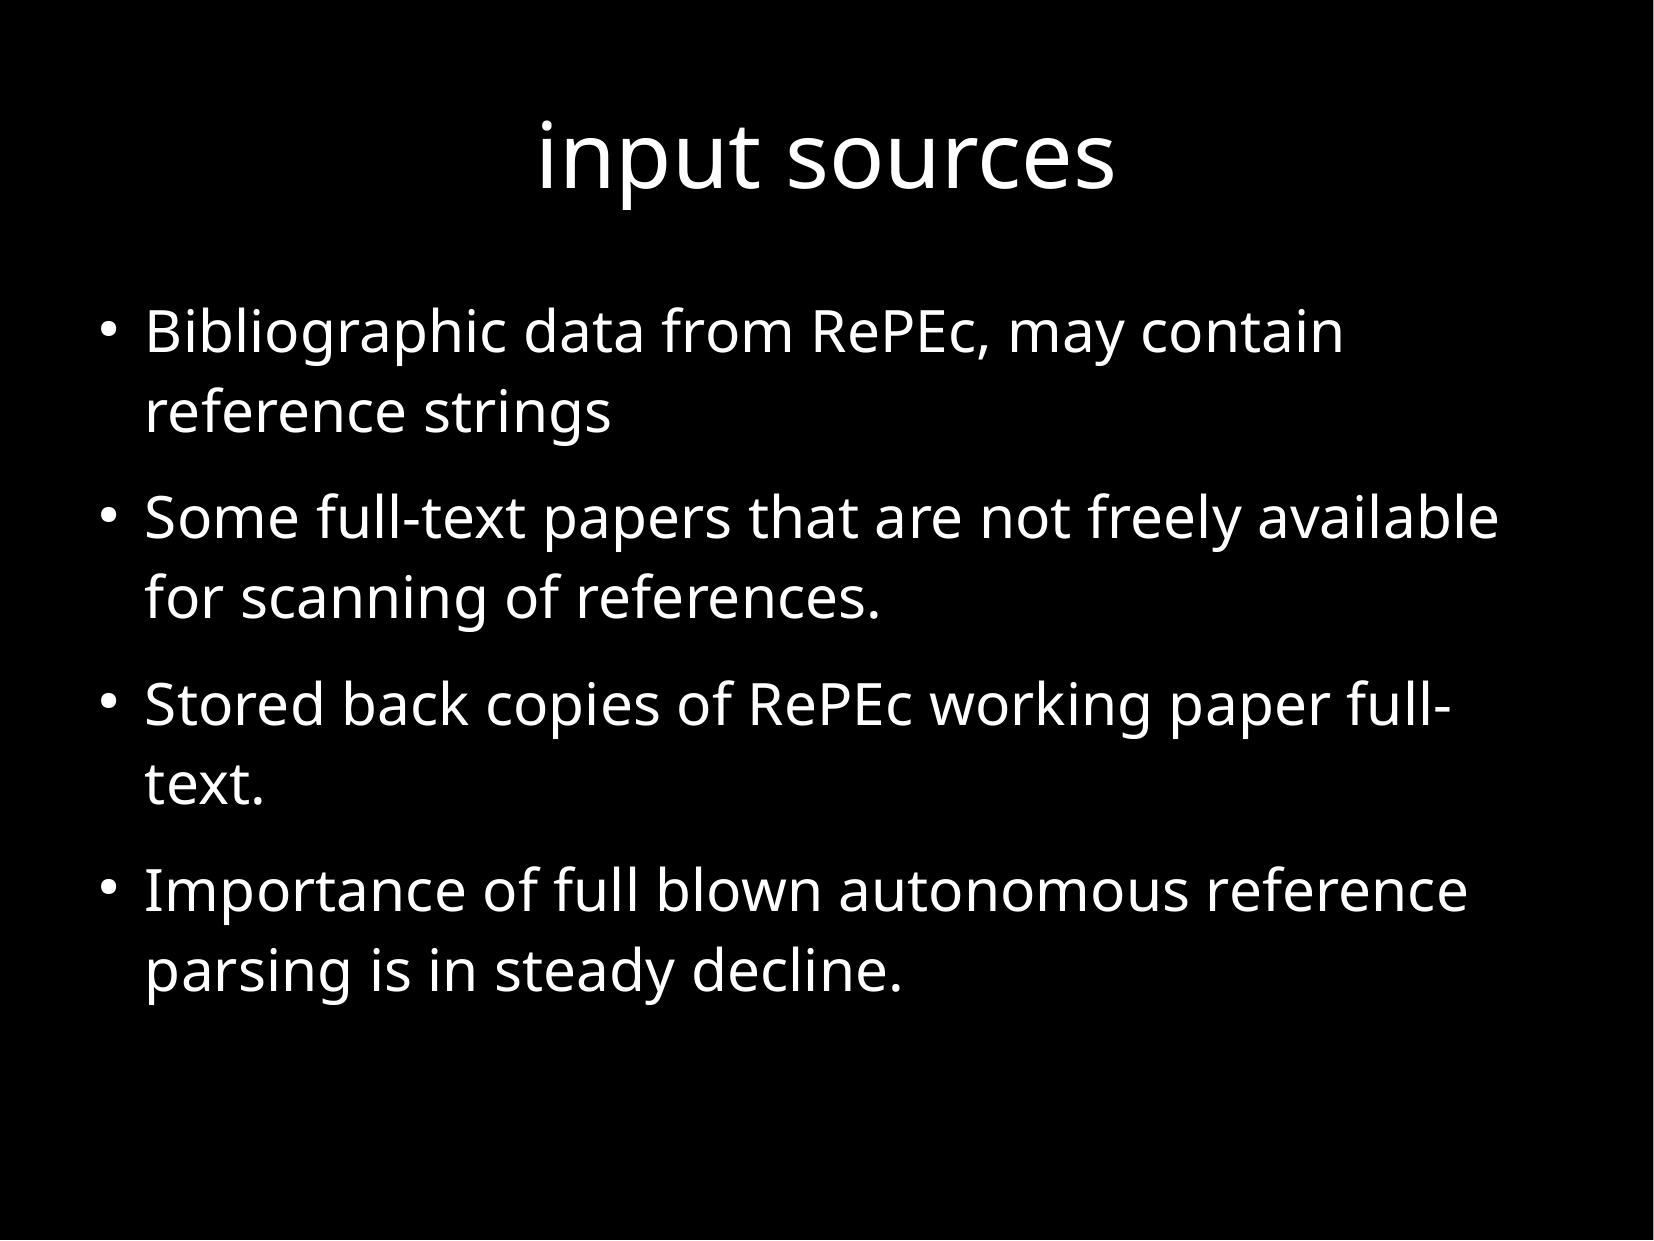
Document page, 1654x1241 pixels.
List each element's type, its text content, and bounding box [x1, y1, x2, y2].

title input sources [82, 49, 1571, 257]
list Bibliographic data from RePEc, may contain reference strings Some full-text papers that are not freely available for scanning of references. Stored back copies of RePEc working paper full-text. Importance of full blown autonomous reference parsing is in steady decline. [82, 290, 1571, 1010]
